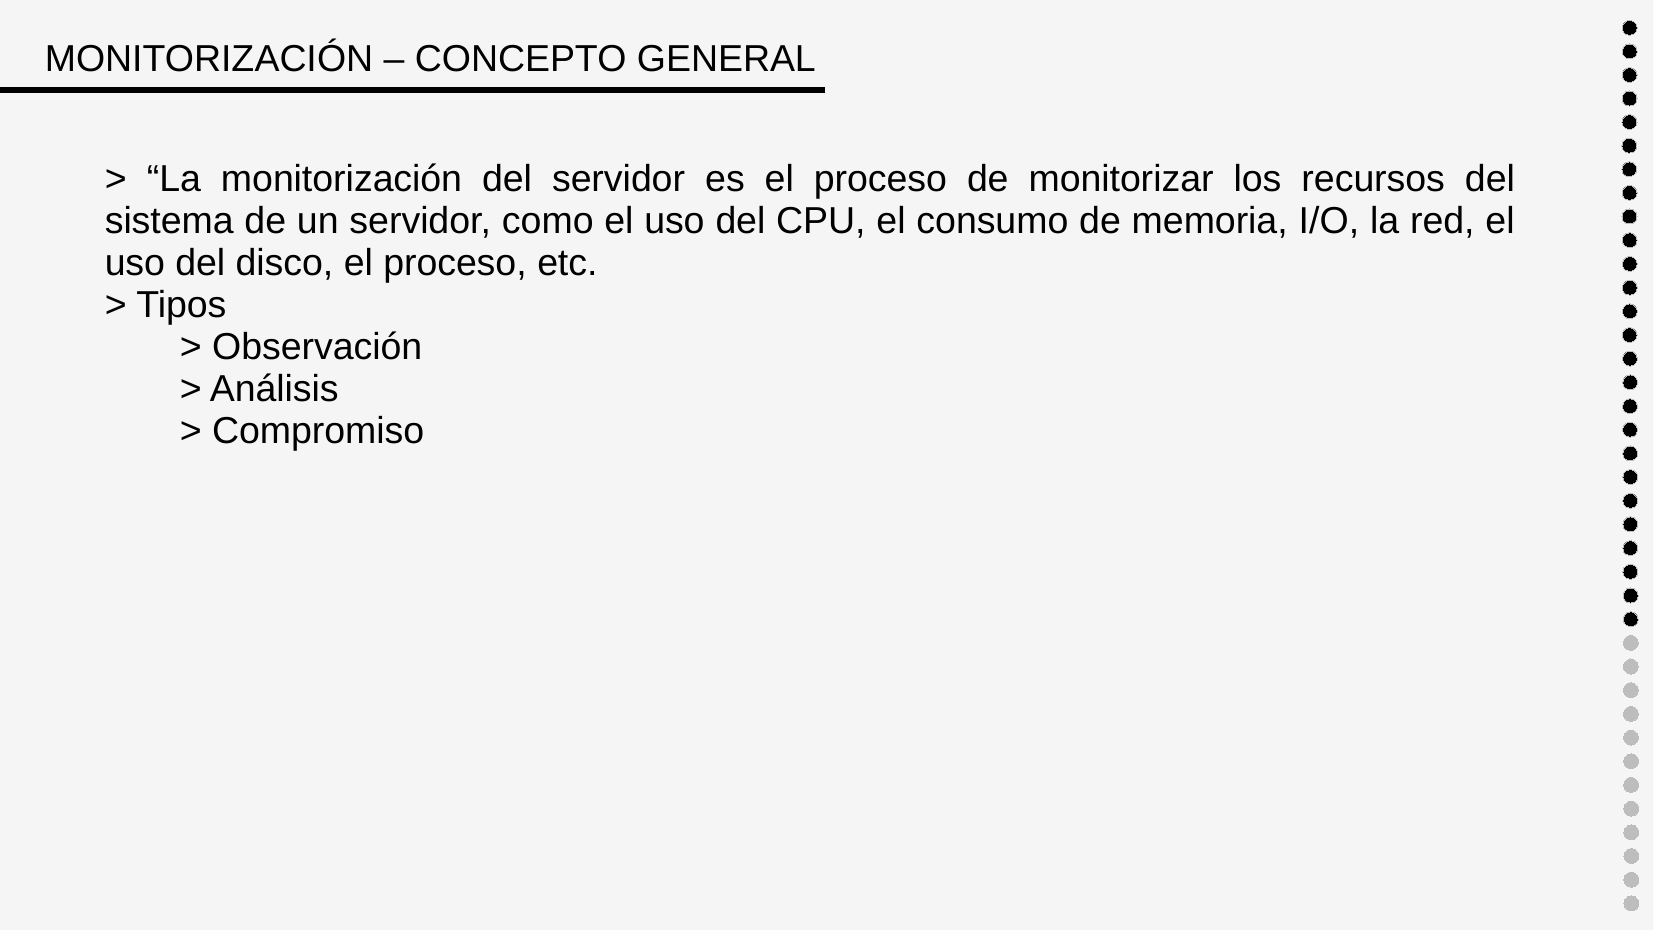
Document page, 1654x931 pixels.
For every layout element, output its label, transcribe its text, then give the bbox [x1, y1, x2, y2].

text_box [1621, 114, 1638, 130]
text_box [1622, 185, 1638, 201]
text_box [1623, 611, 1639, 627]
text_box [1622, 422, 1638, 438]
text_box [1623, 872, 1639, 888]
text_box [1622, 327, 1638, 343]
text_box [1623, 753, 1639, 769]
text_box [1623, 587, 1639, 604]
text_box [1622, 445, 1638, 461]
text_box [1622, 280, 1638, 296]
text_box [1622, 20, 1638, 36]
text_box [1623, 658, 1639, 675]
text_box MONITORIZACIÓN – CONCEPTO GENERAL [30, 30, 976, 129]
text_box [1622, 90, 1638, 107]
text_box [1623, 895, 1639, 911]
text_box > “La monitorización del servidor es el proceso de monitorizar los recursos del sistema de un servidor, como el uso del CPU, el consumo de memoria, I/O, la red, el uso del disco, el proceso, etc. > Tipos > Observación > Análisis > Compromiso [90, 150, 1531, 459]
text_box [1622, 564, 1638, 580]
text_box [1623, 801, 1639, 817]
text_box [1622, 374, 1638, 390]
text_box [1622, 232, 1638, 248]
text_box [1622, 540, 1638, 556]
text_box [1622, 67, 1638, 83]
text_box [1622, 469, 1638, 485]
text_box [1623, 848, 1639, 864]
text_box [1622, 351, 1638, 367]
text_box [1621, 208, 1638, 224]
text_box [1621, 161, 1637, 177]
text_box [1622, 303, 1638, 319]
text_box [1623, 706, 1639, 722]
text_box [1623, 730, 1639, 746]
text_box [1622, 493, 1638, 509]
text_box [1623, 777, 1639, 793]
text_box [1622, 256, 1638, 272]
text_box [1623, 635, 1639, 651]
text_box [1622, 398, 1638, 414]
text_box [1621, 138, 1637, 154]
text_box [1622, 43, 1638, 59]
text_box [1623, 824, 1639, 840]
text_box [1622, 516, 1638, 532]
text_box [1623, 682, 1639, 698]
